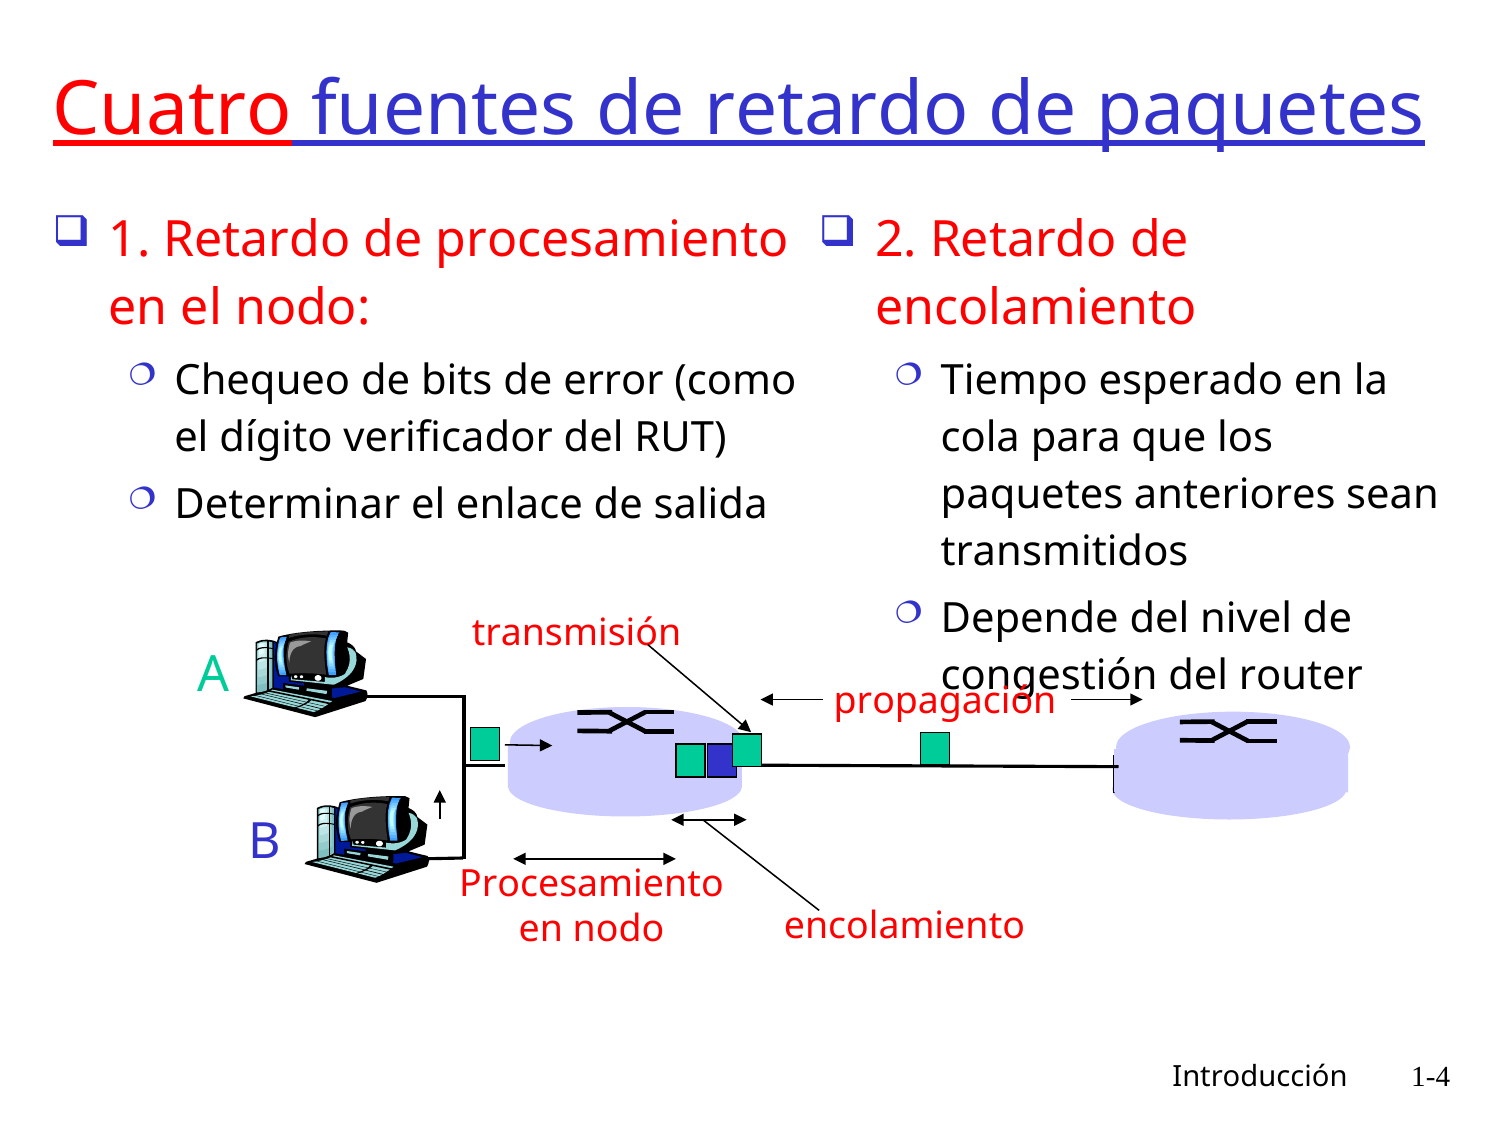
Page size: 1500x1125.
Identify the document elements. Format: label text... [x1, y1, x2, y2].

text_box Introducción [887, 1050, 1362, 1125]
text_box Procesamiento en nodo [444, 851, 739, 957]
text_box A [183, 633, 245, 710]
text_box [507, 707, 762, 817]
title Cuatro fuentes de retardo de paquetes [37, 10, 1463, 195]
list 1. Retardo de procesamiento en el nodo: Chequeo de bits de error (como el dígito verificador del RUT) Determinar el enlace de salida [37, 195, 803, 661]
text_box encolamiento [769, 893, 1041, 955]
text_box propagación [818, 668, 1072, 730]
list 2. Retardo de encolamiento Tiempo esperado en la cola para que los paquetes anteriores sean transmitidos Depende del nivel de congestión del router [803, 195, 1475, 709]
text_box transmisión [457, 599, 697, 661]
text_box B [234, 800, 297, 877]
text_box 1-<number> [1362, 1050, 1466, 1125]
picture [304, 795, 431, 883]
text_box [1112, 711, 1351, 820]
picture [243, 629, 370, 718]
